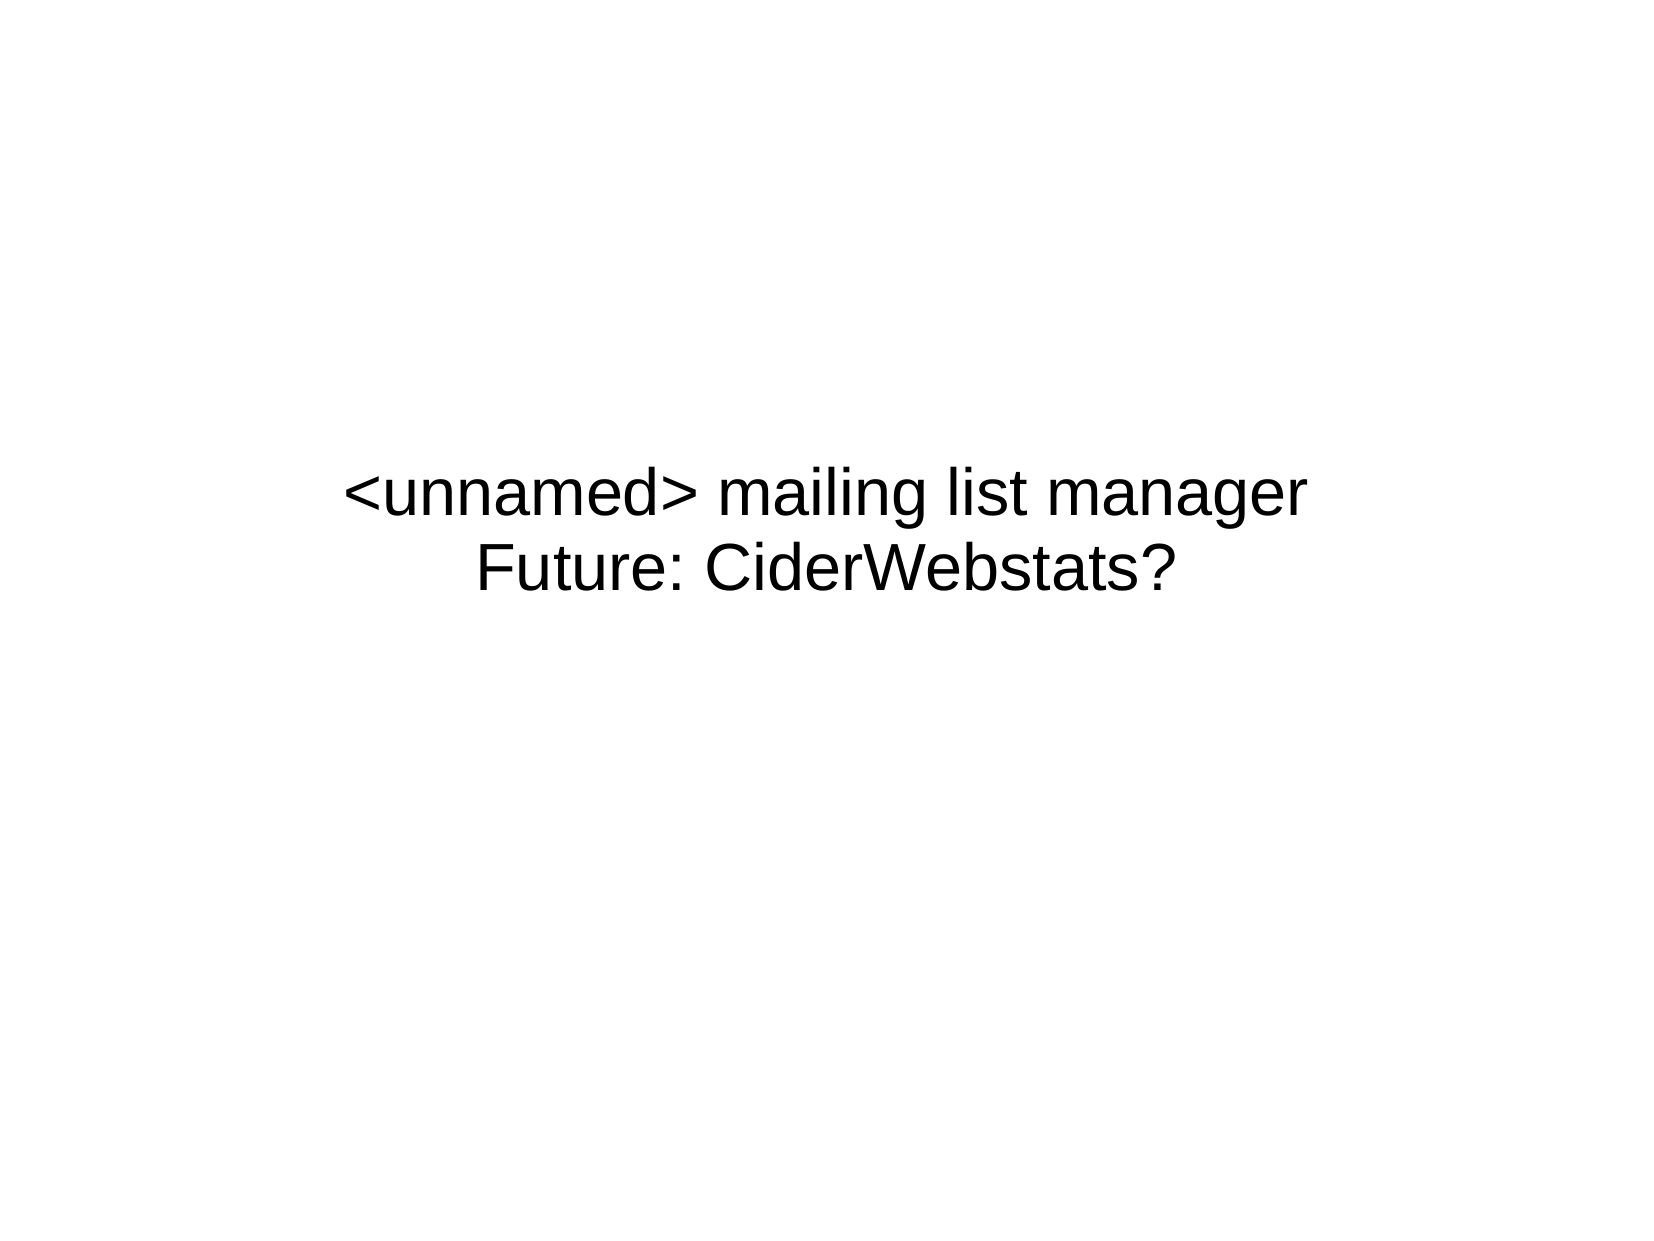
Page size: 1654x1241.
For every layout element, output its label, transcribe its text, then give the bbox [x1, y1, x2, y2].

subtitle <unnamed> mailing list manager Future: CiderWebstats? [82, 49, 1571, 1010]
